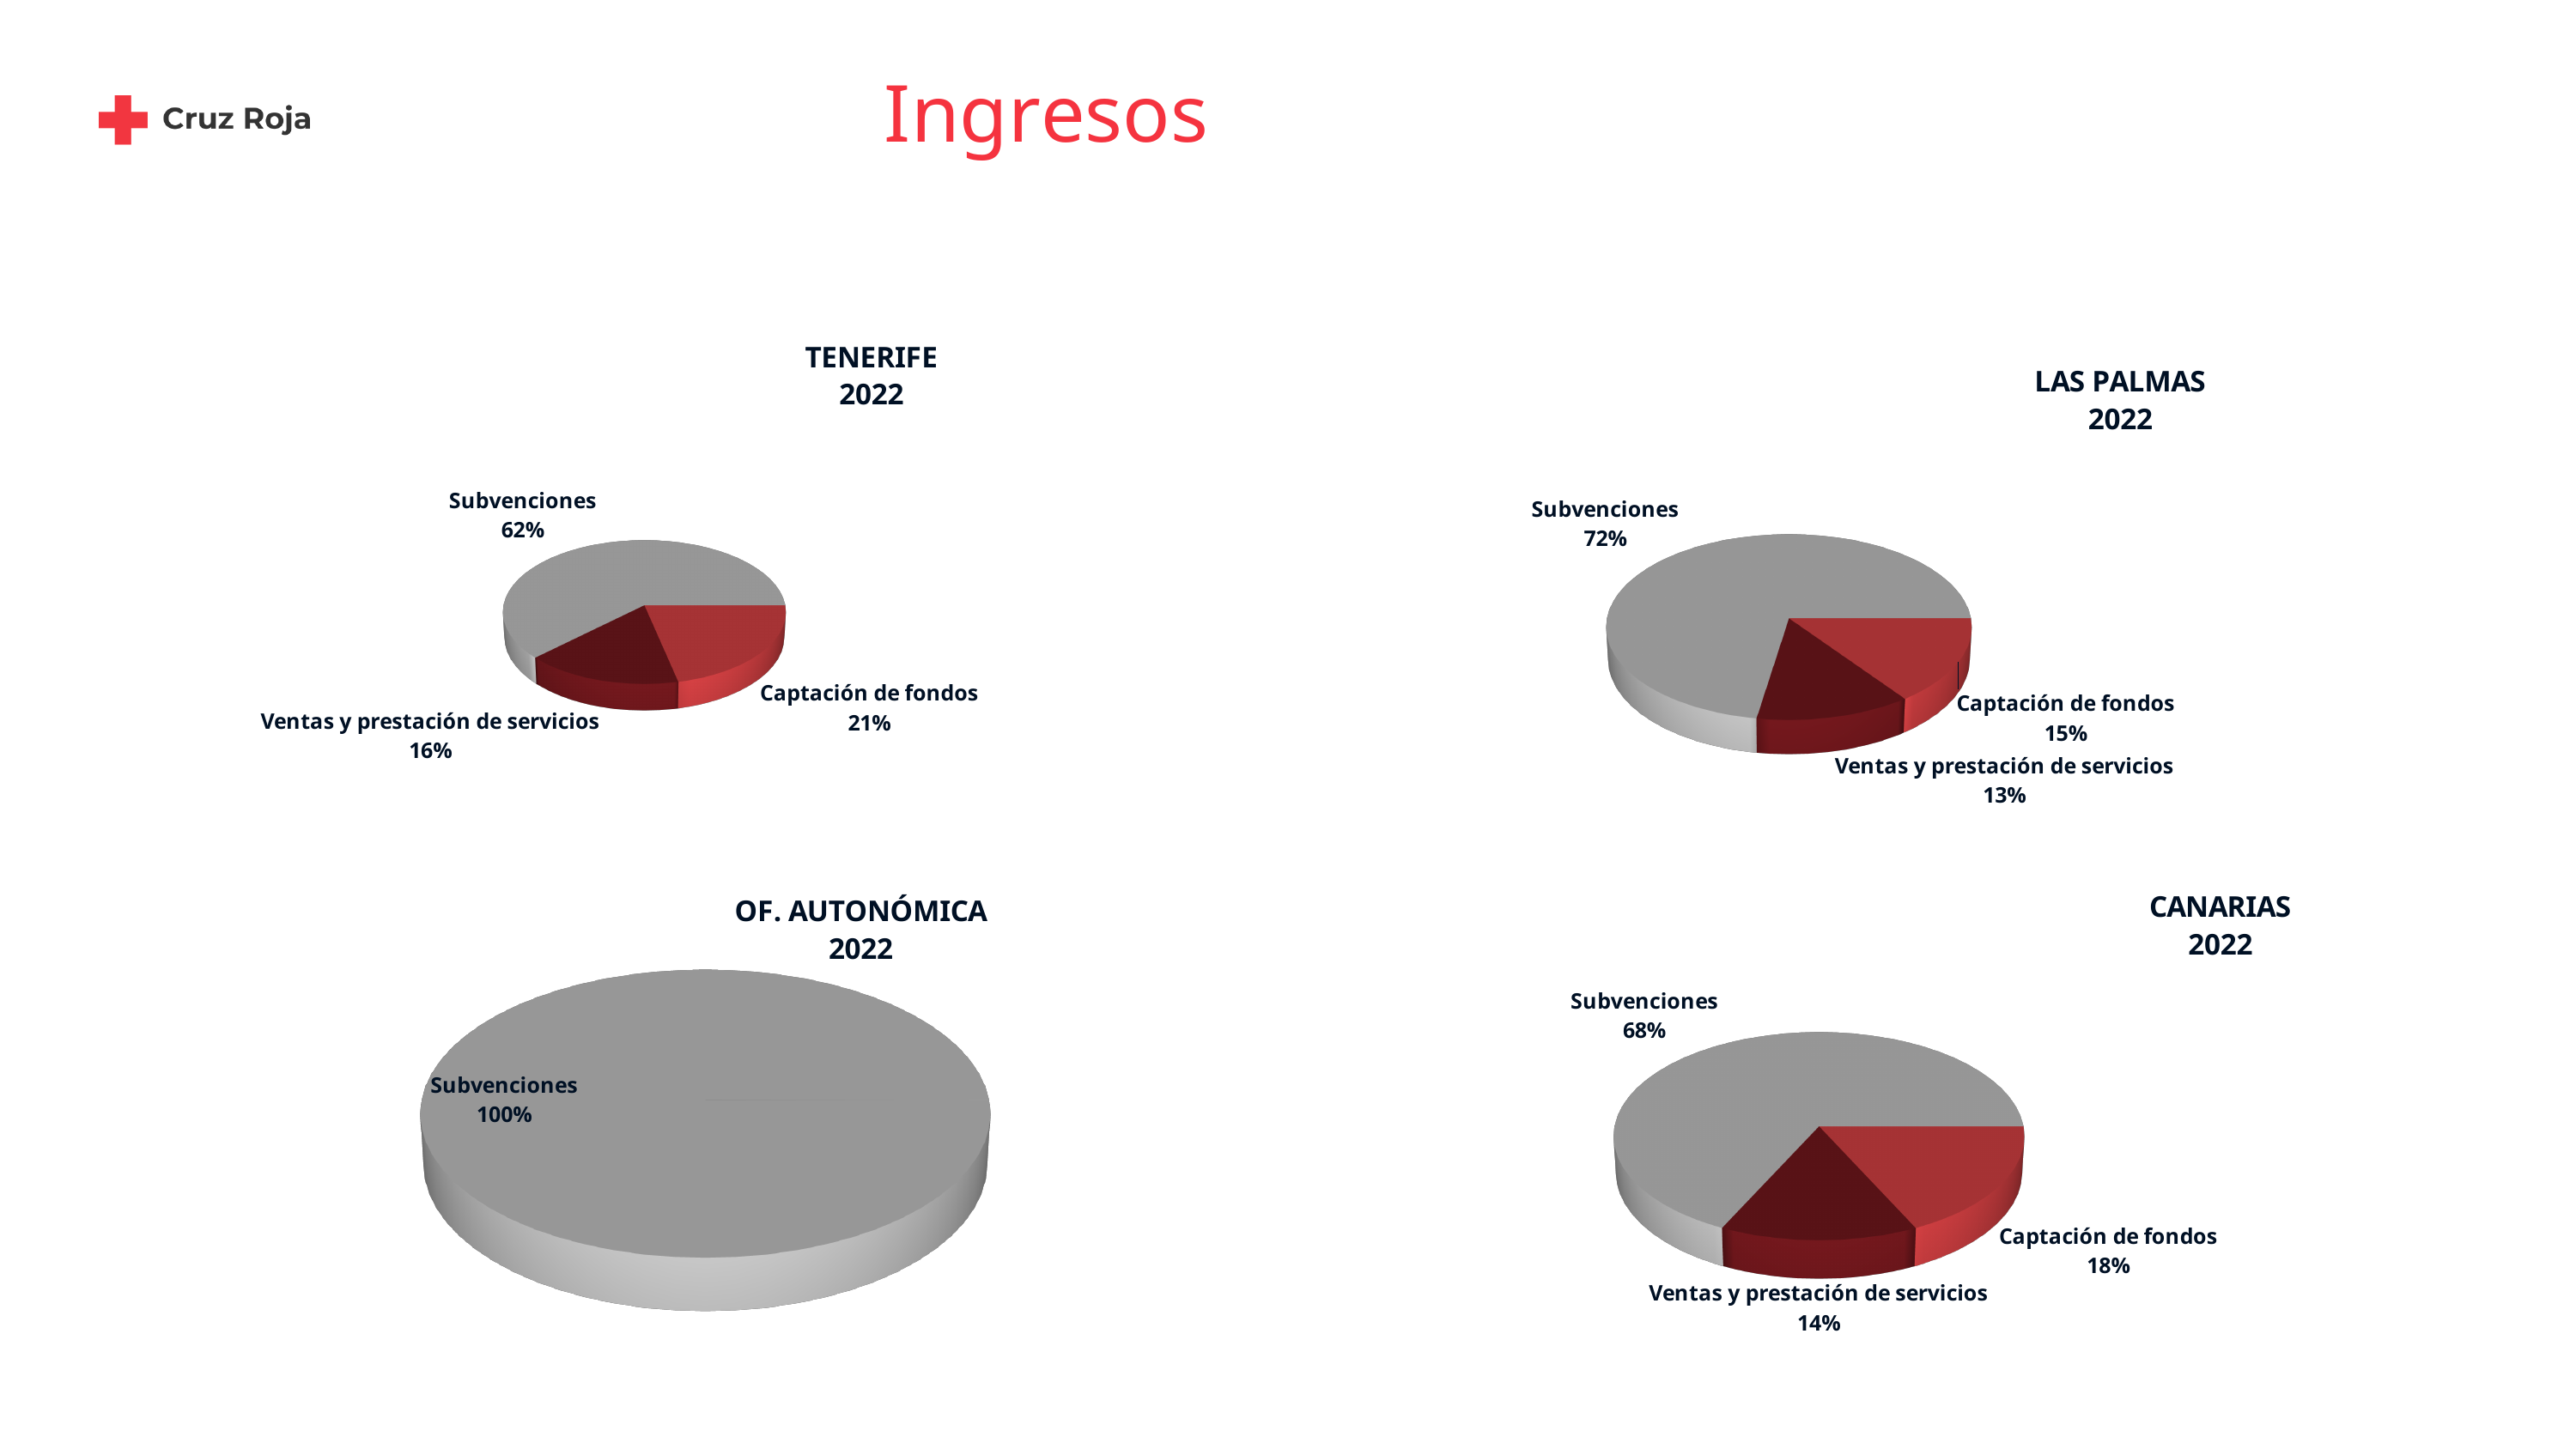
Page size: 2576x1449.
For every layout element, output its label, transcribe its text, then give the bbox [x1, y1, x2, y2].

chart [1418, 863, 2343, 1348]
chart [130, 329, 1048, 1348]
text_box Ingresos [871, 75, 2501, 165]
chart [1327, 329, 2308, 814]
